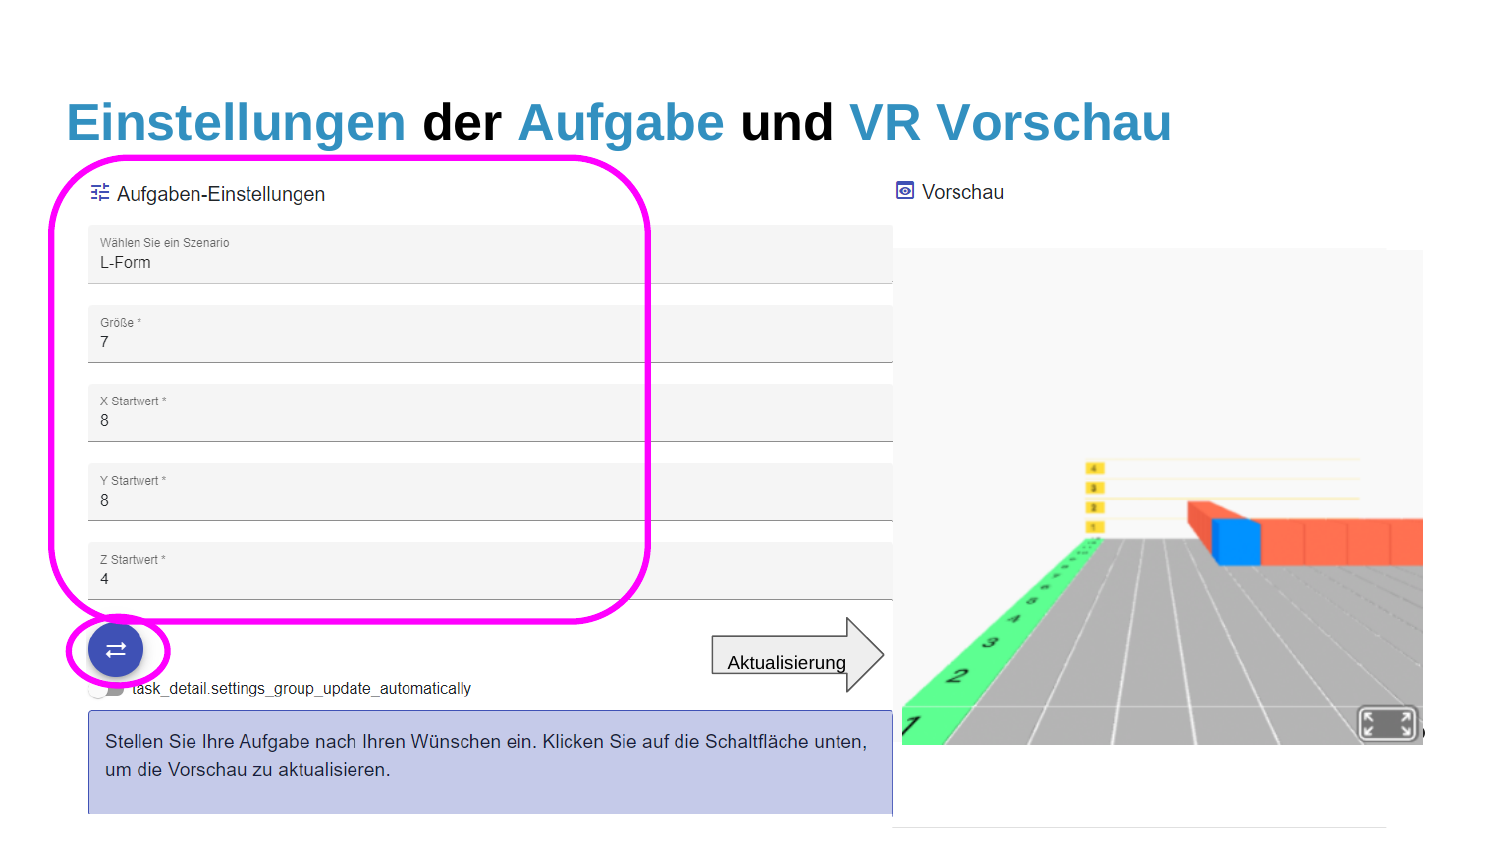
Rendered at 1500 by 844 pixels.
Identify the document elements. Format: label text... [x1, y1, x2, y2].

picture [86, 622, 164, 682]
title Einstellungen der Aufgabe und VR Vorschau [51, 72, 1449, 167]
picture [86, 167, 644, 618]
picture [86, 165, 1430, 830]
picture [86, 614, 93, 621]
title Einstellungen der Aufgabe und VR Vorschau [102, 161, 597, 167]
text_box Aktualisierung [712, 617, 884, 692]
